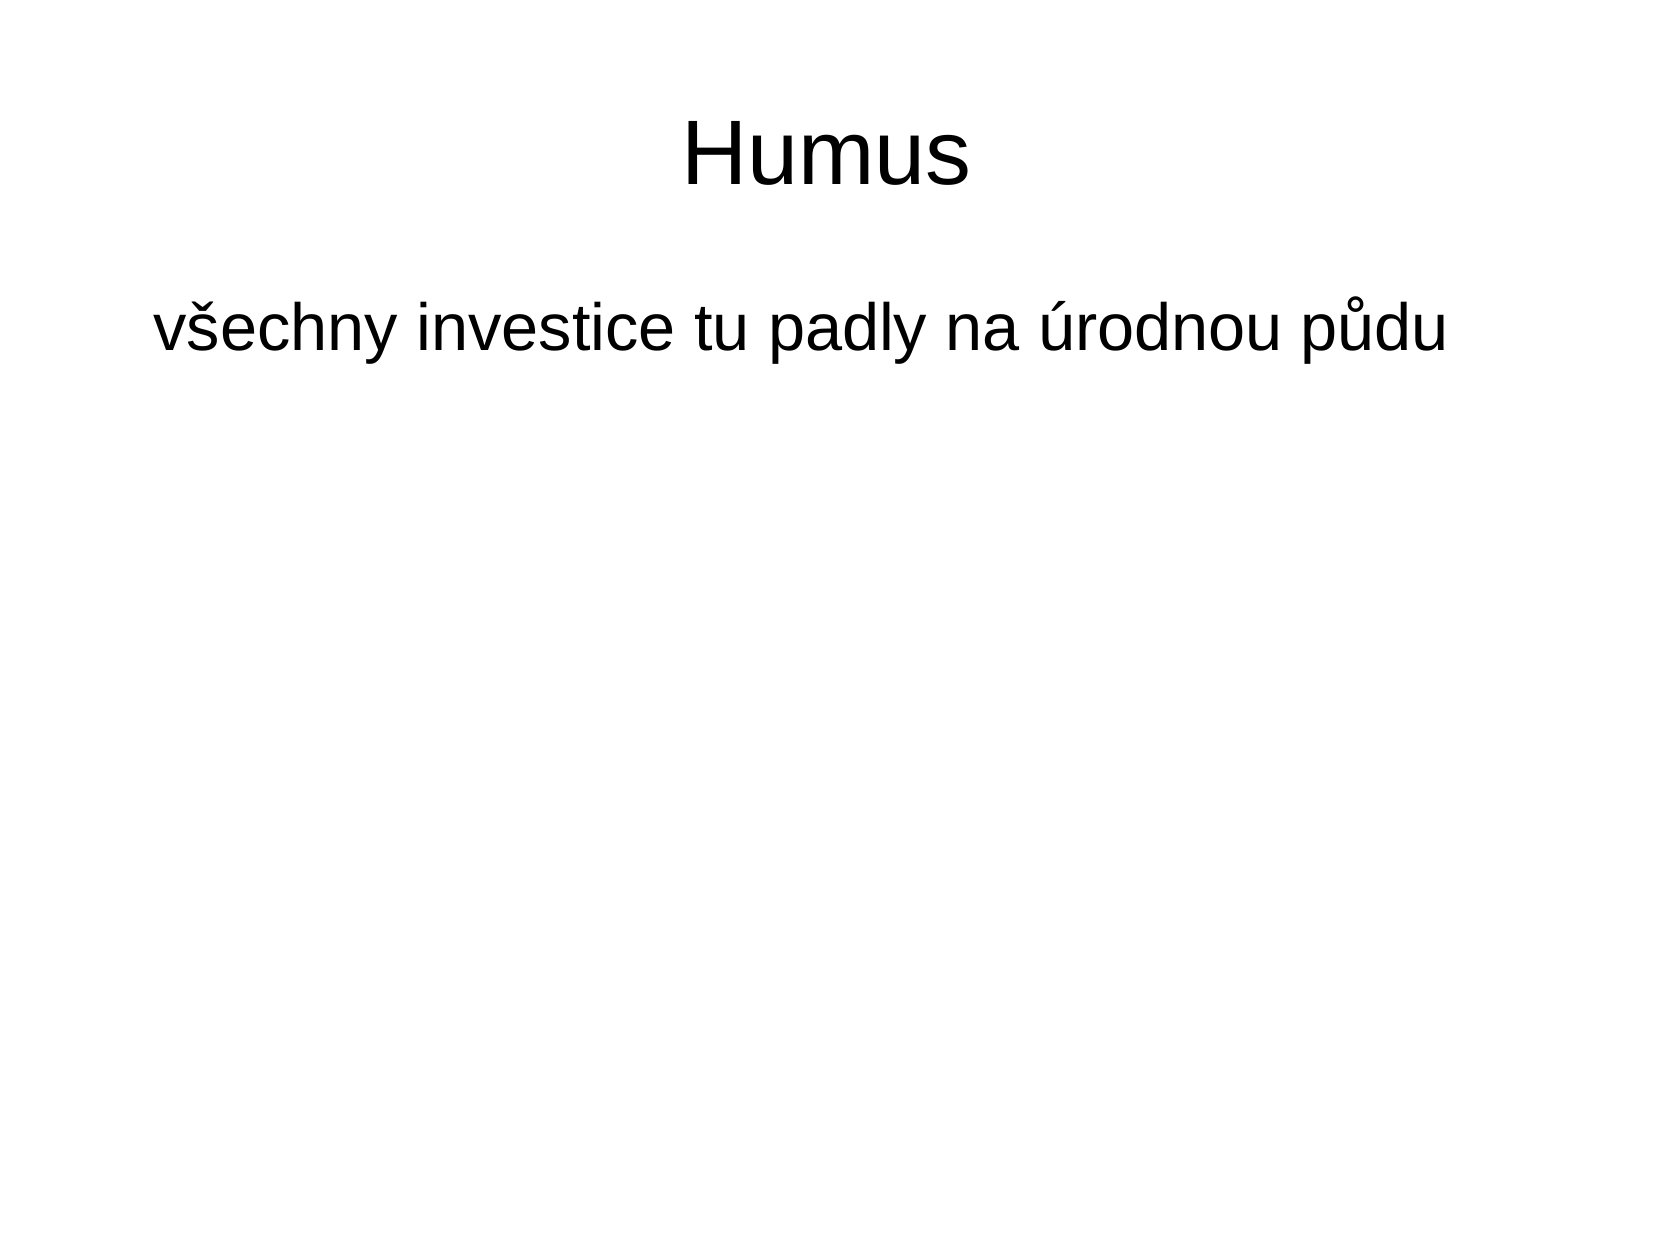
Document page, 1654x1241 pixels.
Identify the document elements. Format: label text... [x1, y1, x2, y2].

list všechny investice tu padly na úrodnou půdu [82, 290, 1571, 1010]
title Humus [82, 49, 1571, 257]
